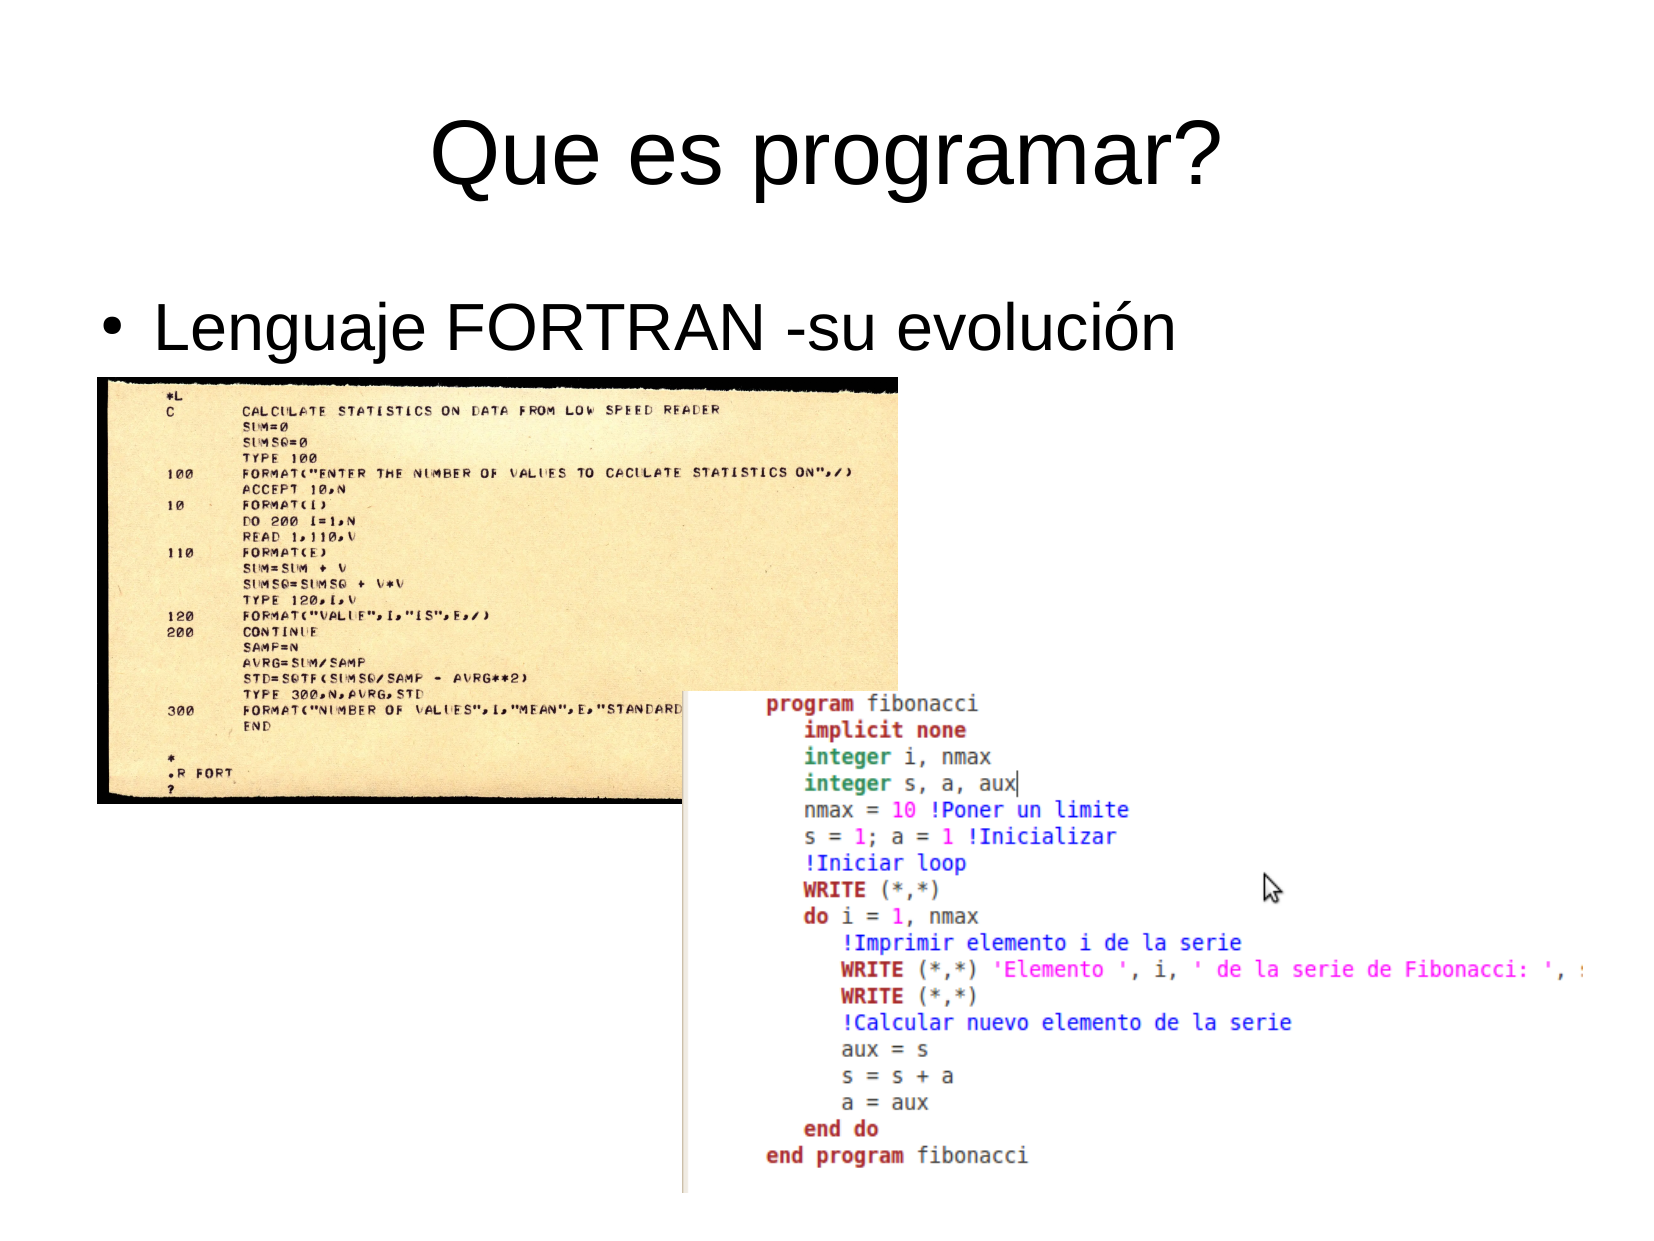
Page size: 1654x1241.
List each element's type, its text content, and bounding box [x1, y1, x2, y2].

picture [97, 377, 1583, 1193]
list Lenguaje FORTRAN -su evolución [82, 290, 1571, 1010]
title Que es programar? [82, 49, 1571, 257]
